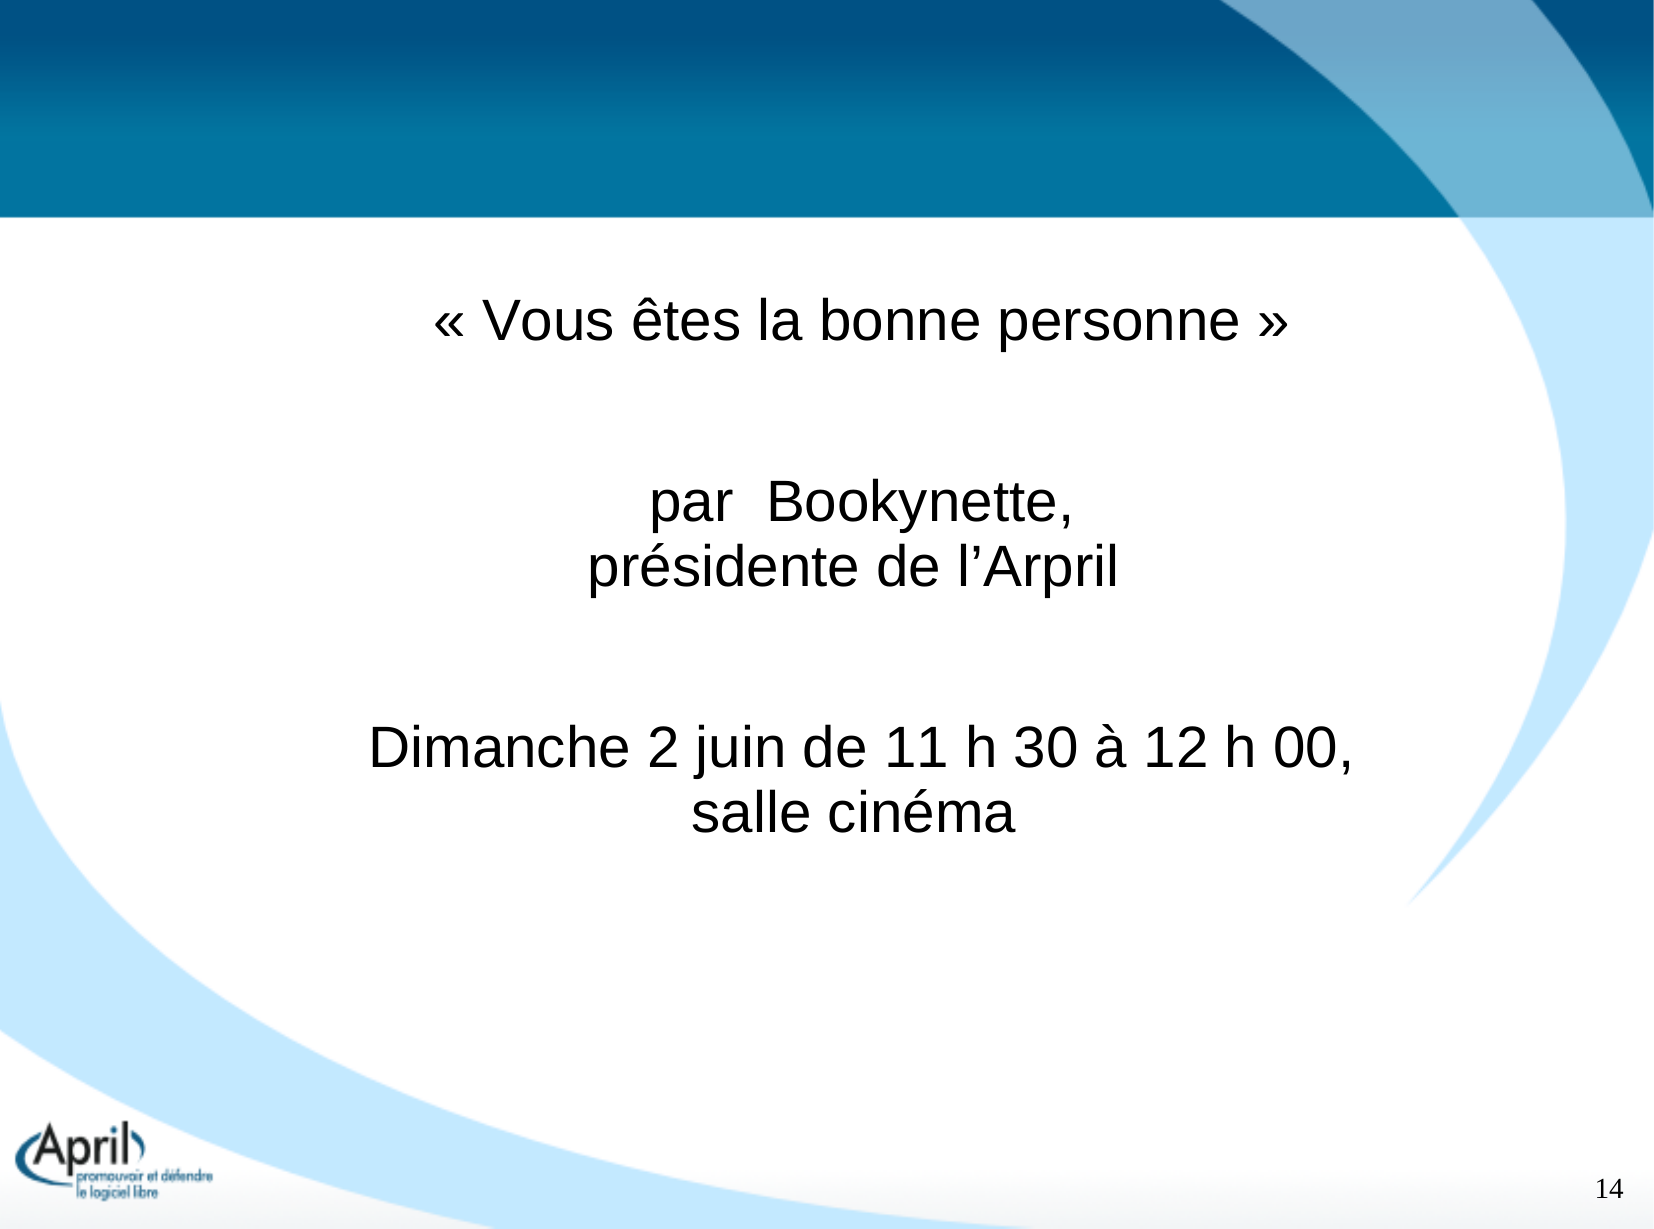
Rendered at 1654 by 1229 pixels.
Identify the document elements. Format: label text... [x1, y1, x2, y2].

list « Vous êtes la bonne personne » par Bookynette, présidente de l’Arpril Dimanche 2 juin de 11 h 30 à 12 h 00, salle cinéma [82, 287, 1571, 1099]
picture [0, 0, 1654, 1229]
